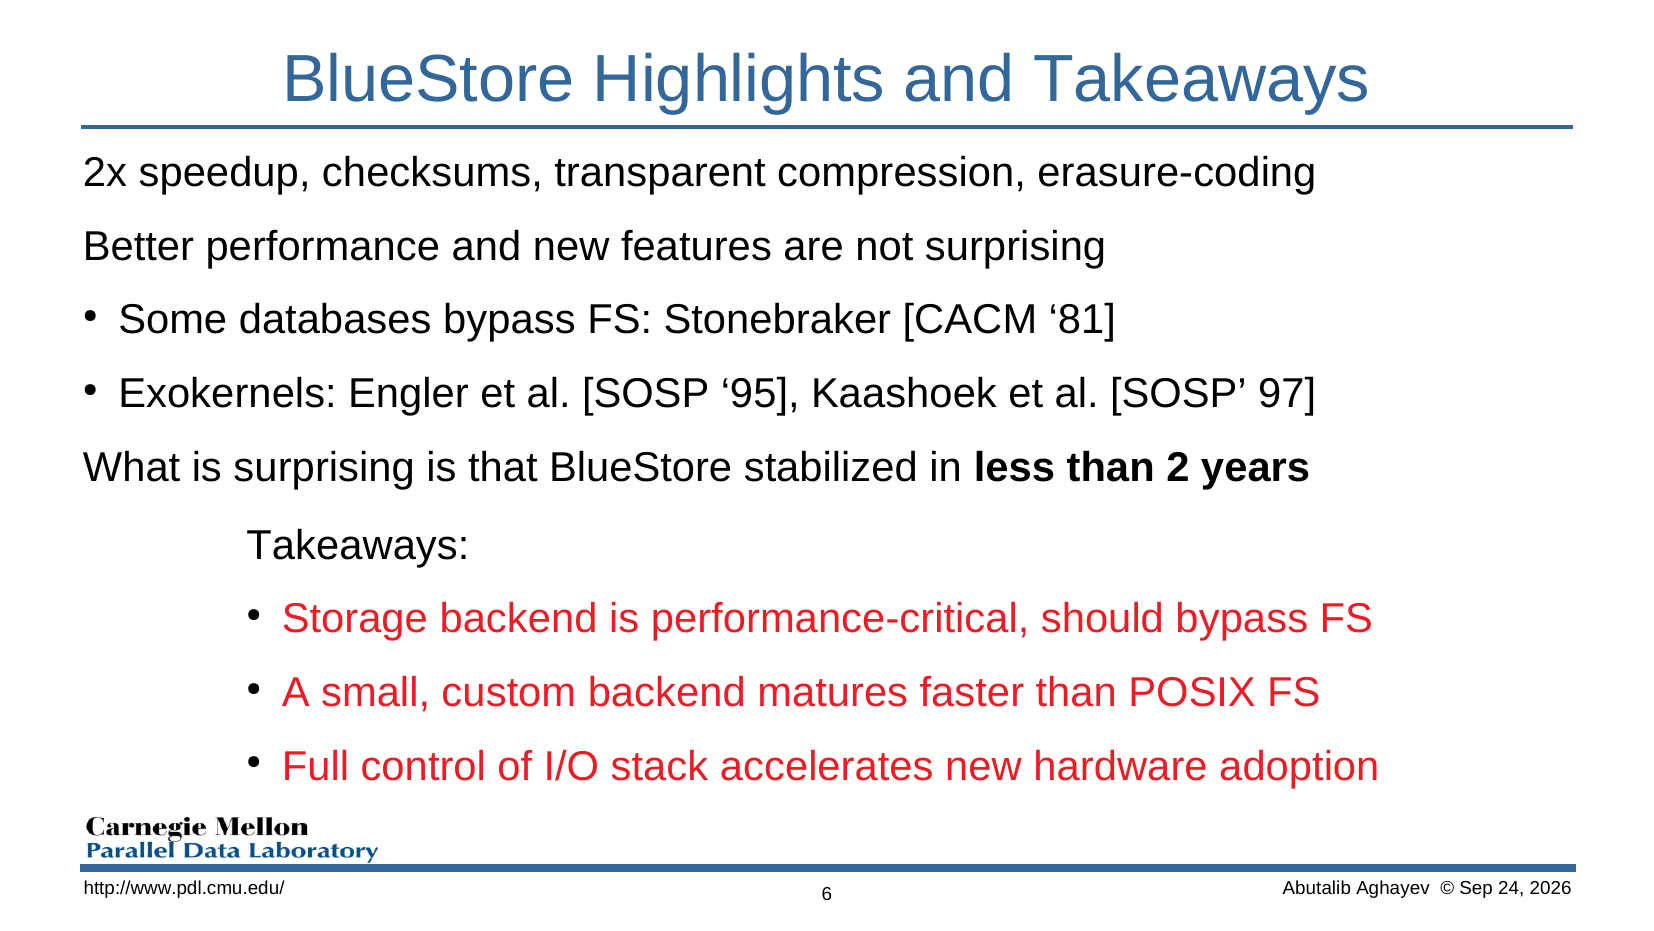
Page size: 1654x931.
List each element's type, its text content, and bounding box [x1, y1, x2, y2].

text_box Abutalib Aghayev © Nov 5, 2019 [1168, 866, 1589, 919]
text_box http://www.pdl.cmu.edu/ [66, 866, 481, 919]
text_box 2x speedup, checksums, transparent compression, erasure-coding Better performance and new features are not surprising Some databases bypass FS: Stonebraker [CACM ‘81] Exokernels: Engler et al. [SOSP ‘95], Kaashoek et al. [SOSP’ 97] What is surprising is that BlueStore stabilized in less than 2 years [0, 137, 1573, 571]
text_box Takeaways: Storage backend is performance-critical, should bypass FS A small, custom backend matures faster than POSIX FS Full control of I/O stack accelerates new hardware adoption [231, 510, 1396, 796]
title BlueStore Highlights and Takeaways [66, 14, 1588, 136]
picture [85, 809, 378, 863]
text_box <number> [665, 872, 989, 902]
